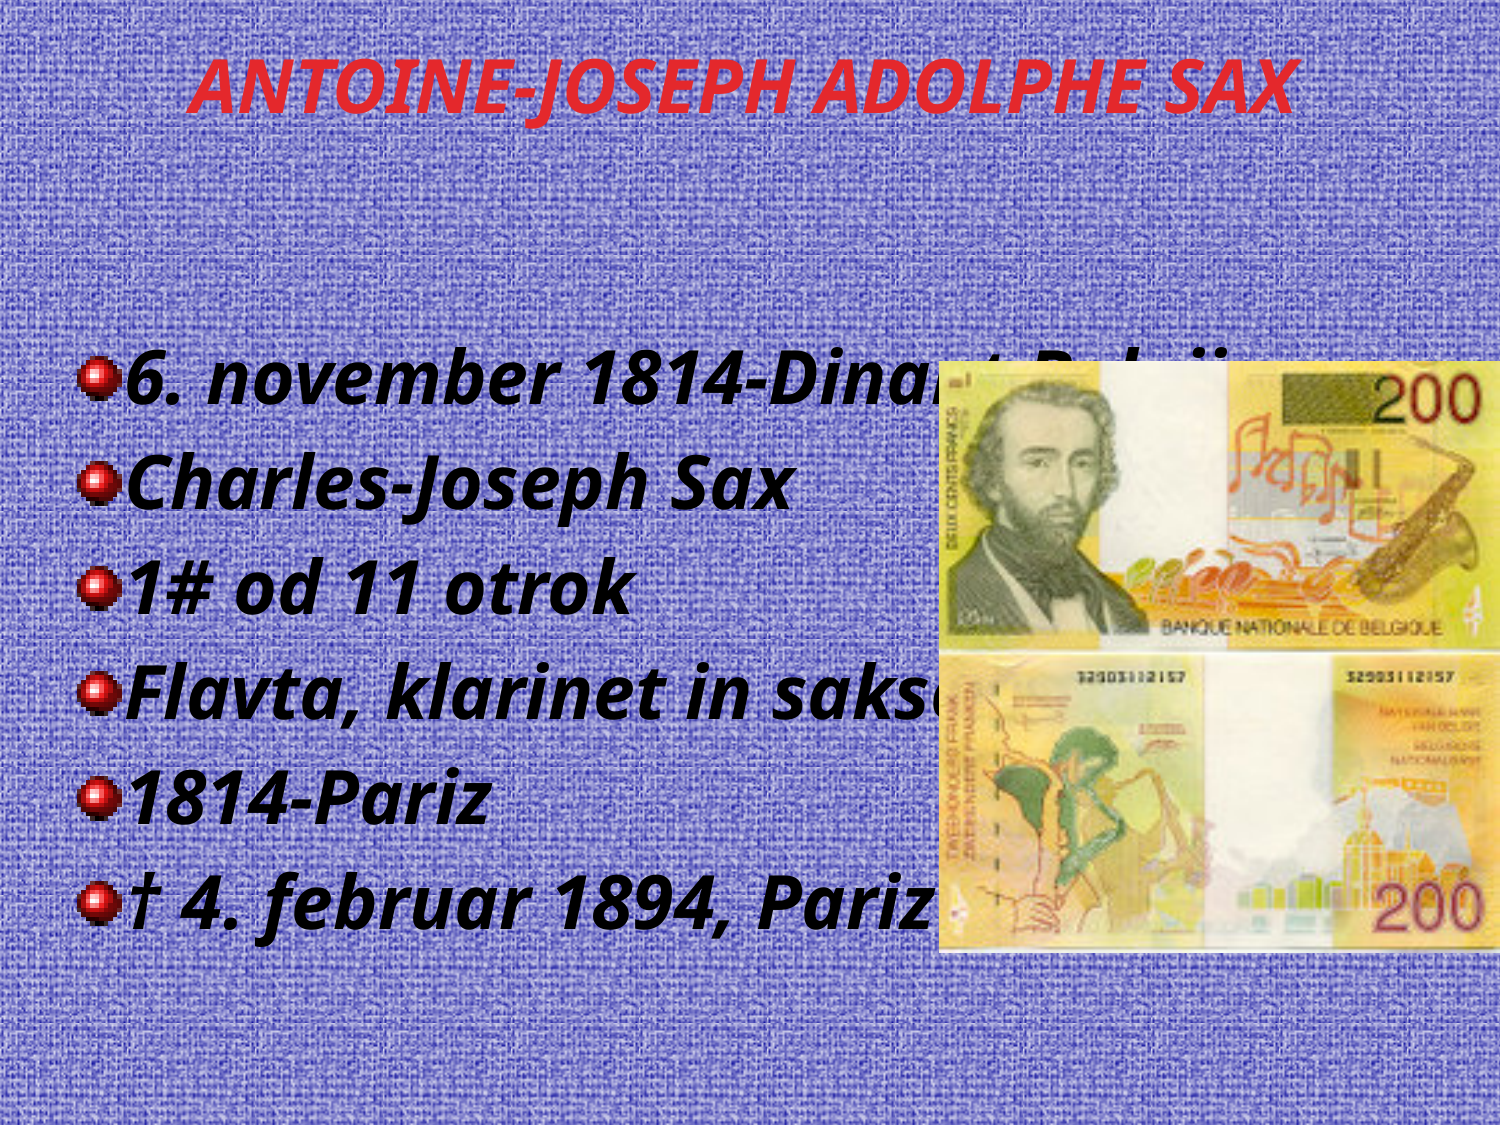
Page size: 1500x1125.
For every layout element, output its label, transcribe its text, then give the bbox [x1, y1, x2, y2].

picture [0, 0, 1500, 1125]
list 6. november 1814-Dinant Belgija Charles-Joseph Sax 1# od 11 otrok Flavta, klarinet in saksofon(1842) 1814-Pariz † 4. februar 1894, Pariz [53, 321, 1447, 1125]
text_box ANTOINE-JOSEPH ADOLPHE SAX [29, 31, 1459, 303]
